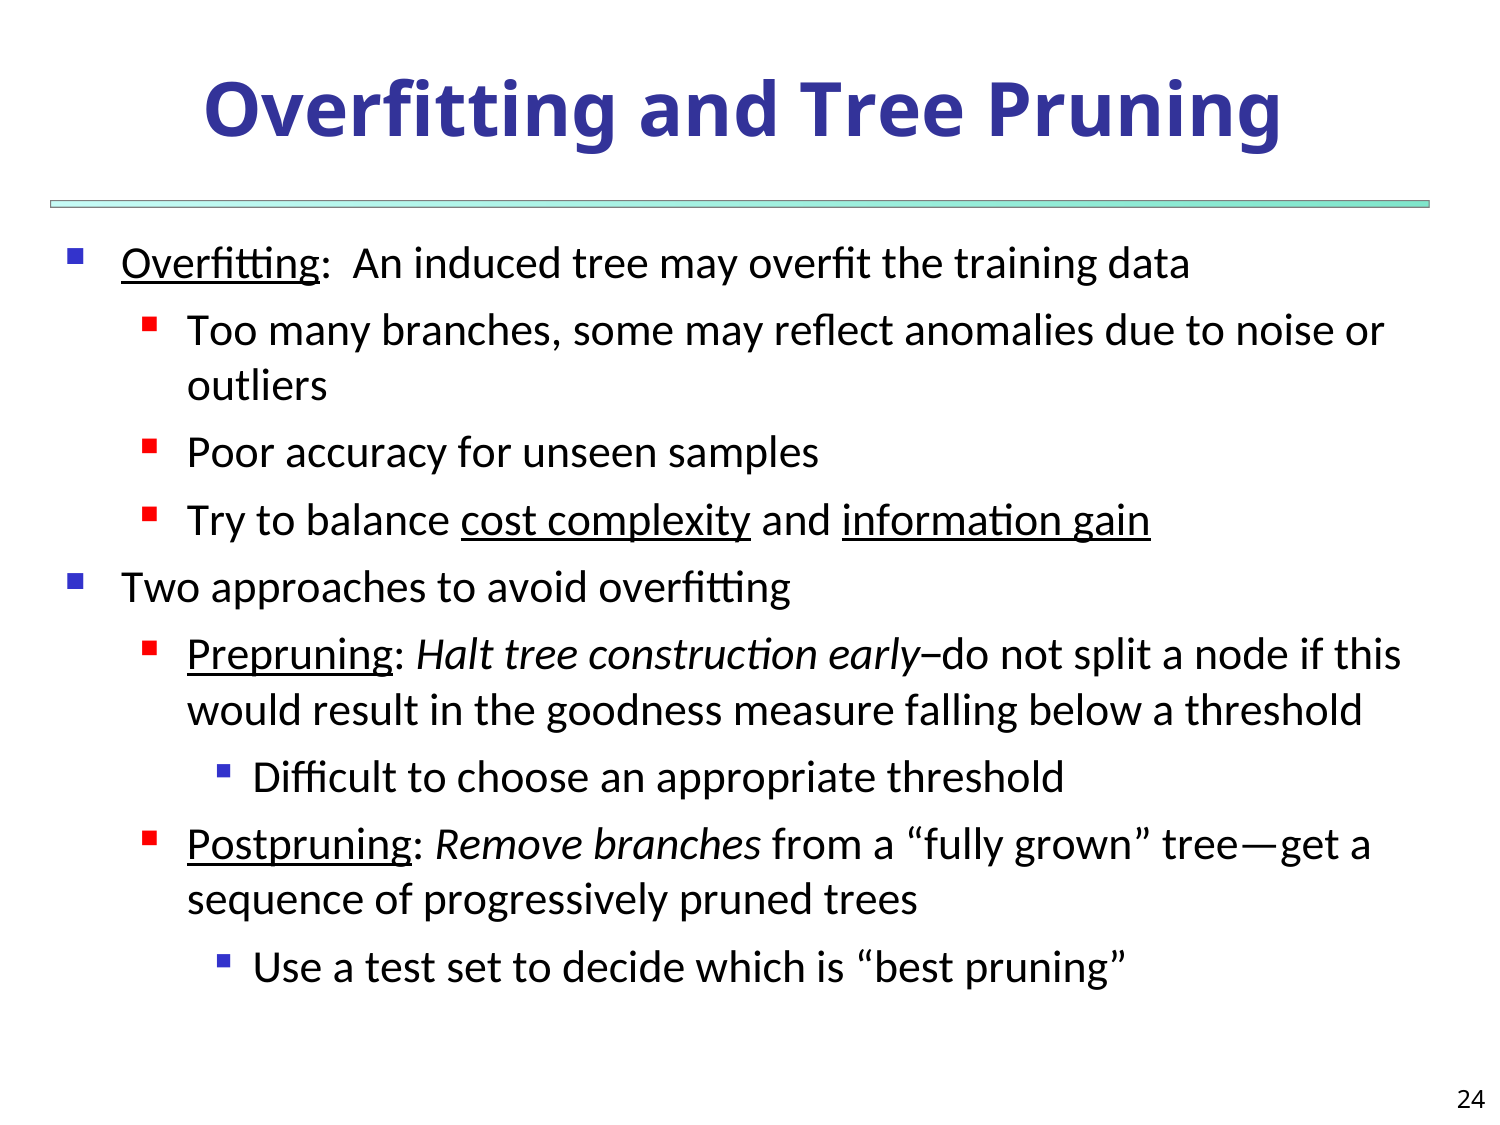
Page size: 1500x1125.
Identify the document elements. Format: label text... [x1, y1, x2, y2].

list Overfitting: An induced tree may overfit the training data Too many branches, some may reflect anomalies due to noise or outliers Poor accuracy for unseen samples Try to balance cost complexity and information gain Two approaches to avoid overfitting Prepruning: Halt tree construction early ̵ do not split a node if this would result in the goodness measure falling below a threshold Difficult to choose an appropriate threshold Postpruning: Remove branches from a “fully grown” tree—get a sequence of progressively pruned trees Use a test set to decide which is “best pruning” [49, 224, 1438, 1110]
text_box <number> [1187, 1062, 1500, 1125]
title Overfitting and Tree Pruning [62, 49, 1426, 163]
